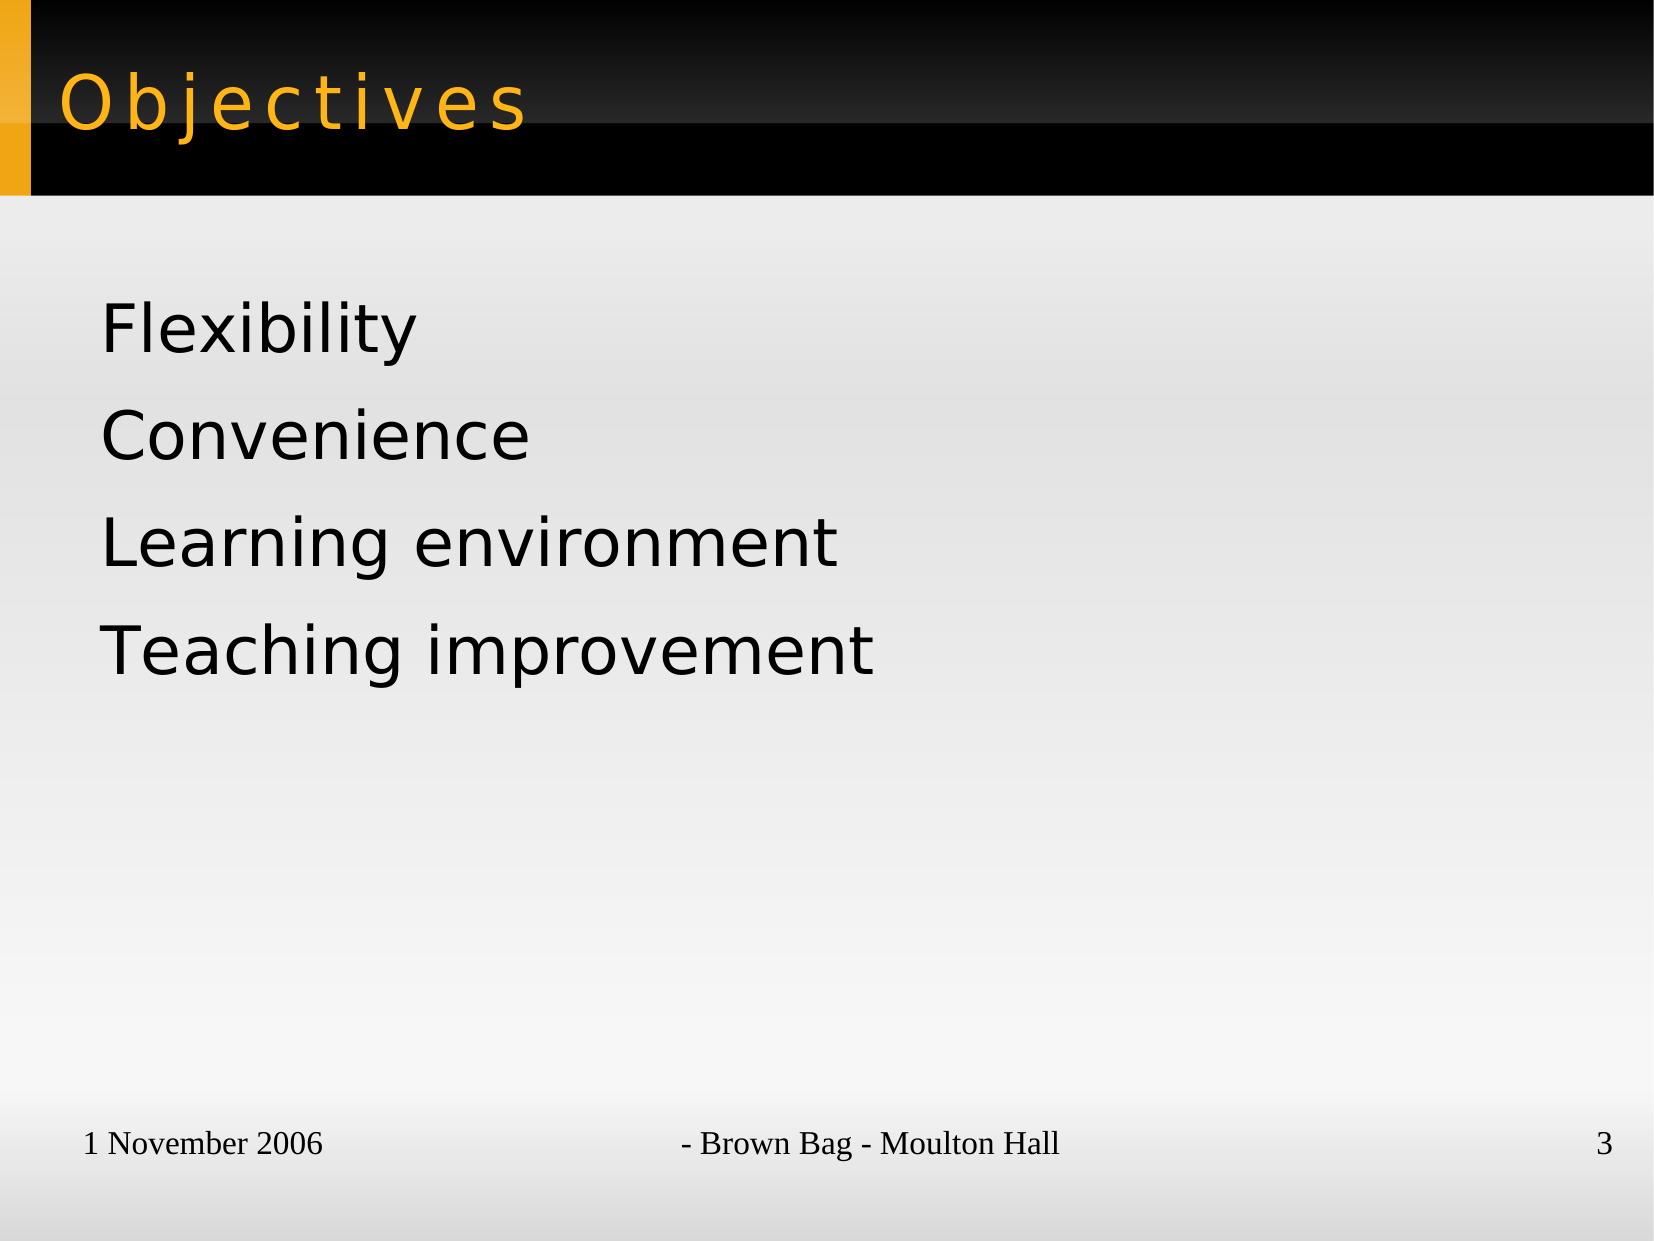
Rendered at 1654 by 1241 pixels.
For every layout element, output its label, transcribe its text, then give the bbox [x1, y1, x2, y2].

title Objectives [59, 29, 1270, 178]
picture [0, 0, 1654, 1241]
list Flexibility Convenience Learning environment Teaching improvement [82, 290, 1571, 1109]
